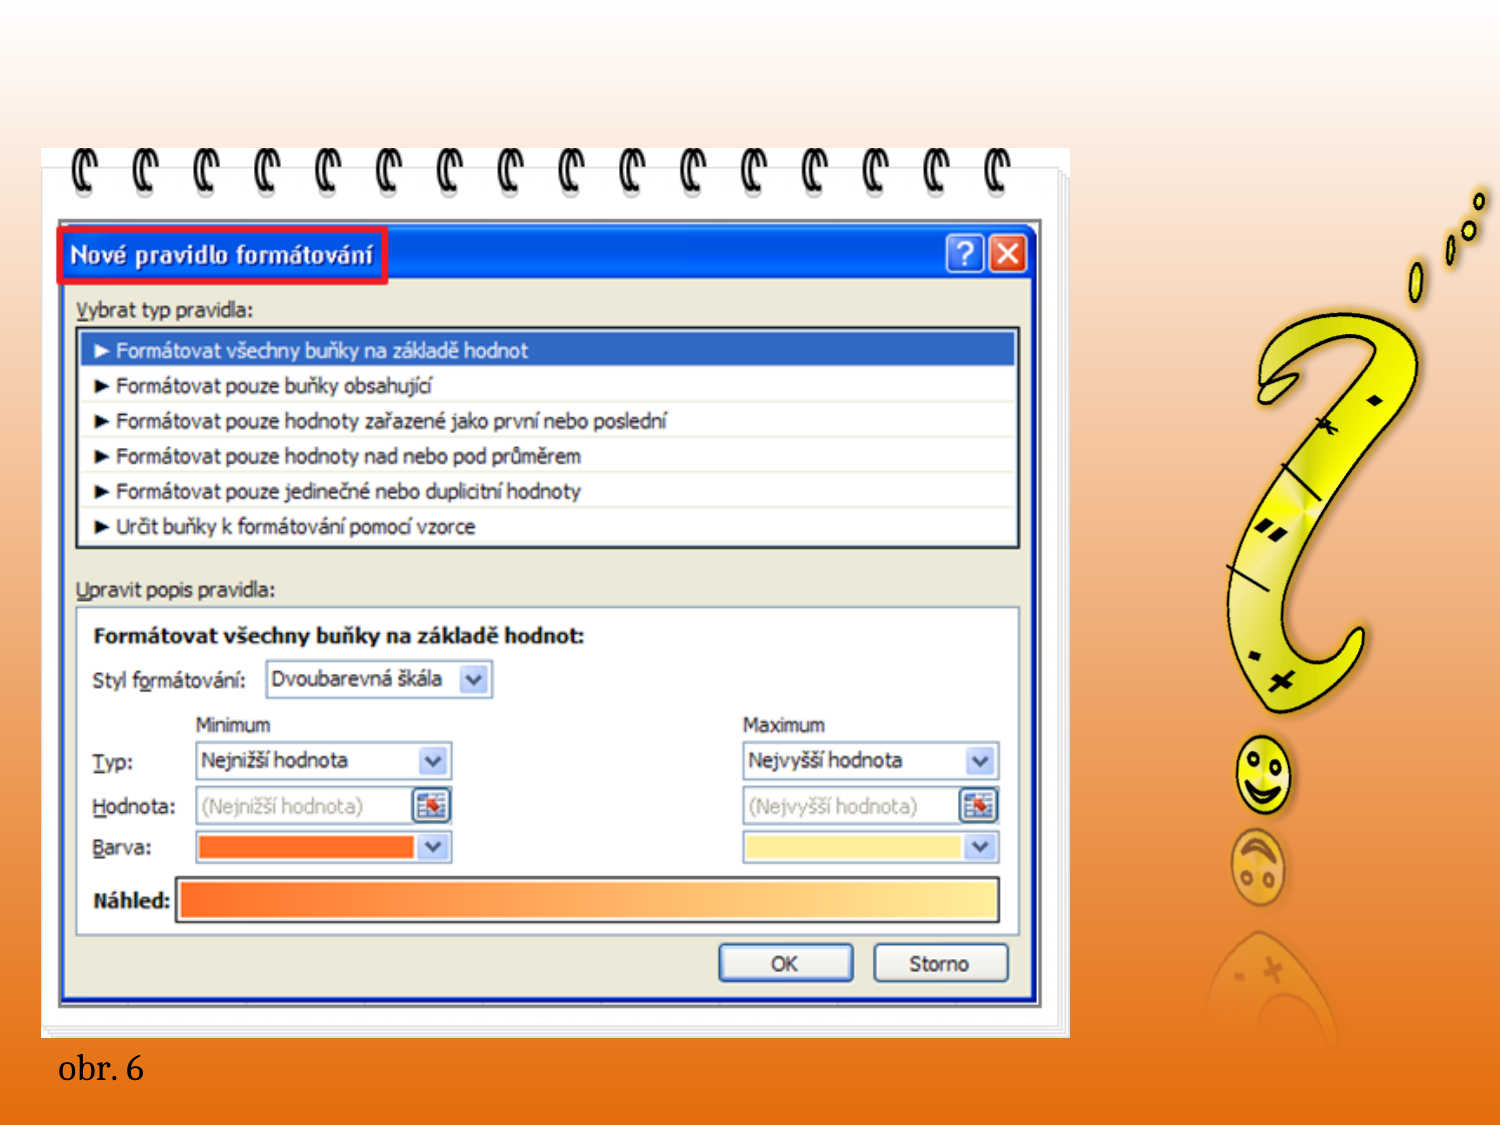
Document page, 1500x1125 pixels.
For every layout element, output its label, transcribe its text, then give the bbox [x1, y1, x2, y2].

picture [1171, 160, 1500, 1125]
text_box obr. 6 [43, 1034, 160, 1096]
picture [41, 148, 1070, 1038]
